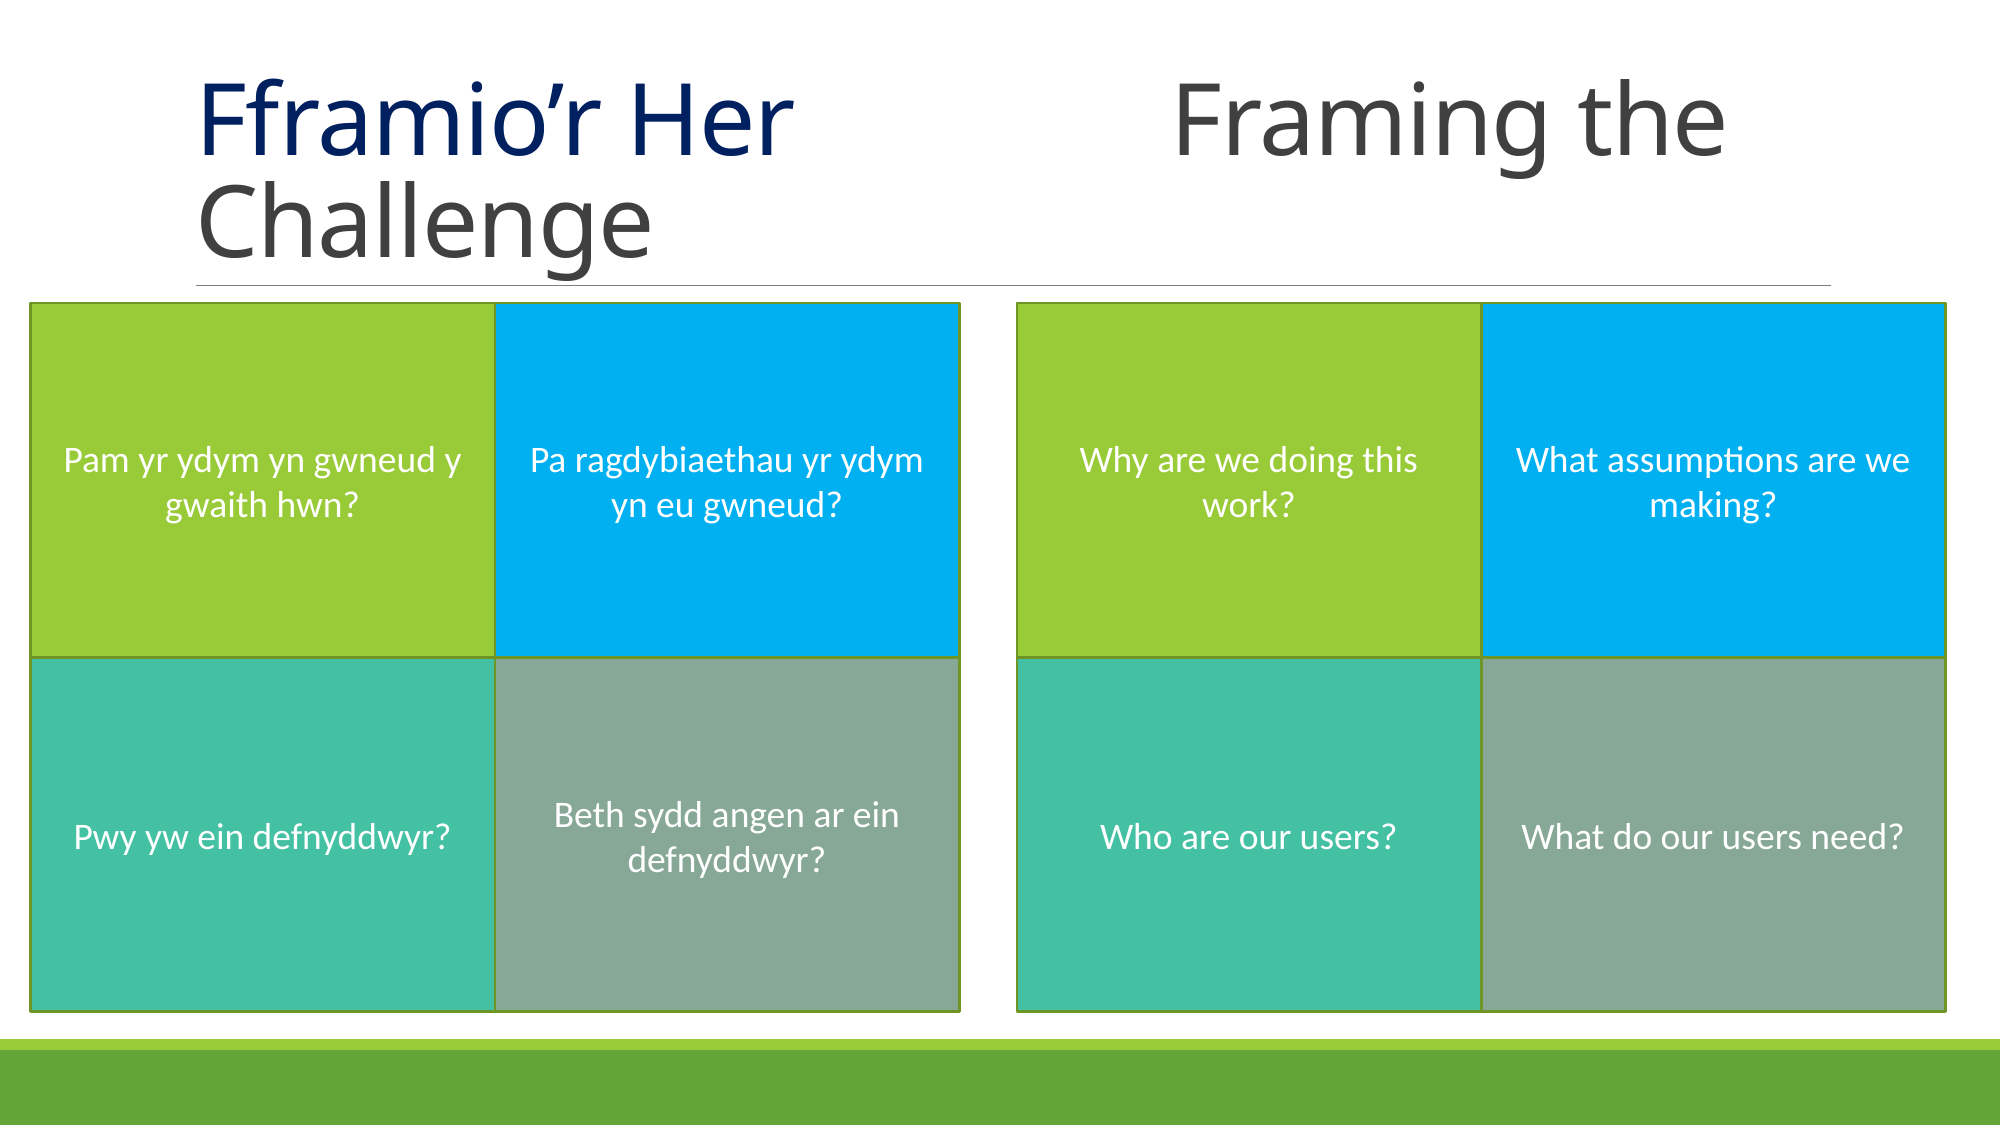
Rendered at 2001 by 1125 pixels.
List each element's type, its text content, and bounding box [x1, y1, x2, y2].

text_box Beth sydd angen ar ein defnyddwyr? [495, 657, 959, 1012]
text_box Who are our users? [1017, 657, 1481, 1012]
text_box Pa ragdybiaethau yr ydym yn eu gwneud? [495, 303, 959, 657]
text_box What do our users need? [1481, 657, 1946, 1012]
text_box Pam yr ydym yn gwneud y gwaith hwn? [31, 303, 495, 657]
text_box Why are we doing this work? [1017, 303, 1481, 657]
text_box What assumptions are we making? [1481, 303, 1946, 657]
text_box Pwy yw ein defnyddwyr? [31, 657, 495, 1012]
title Fframio’r Her Framing the Challenge [180, 47, 1946, 286]
